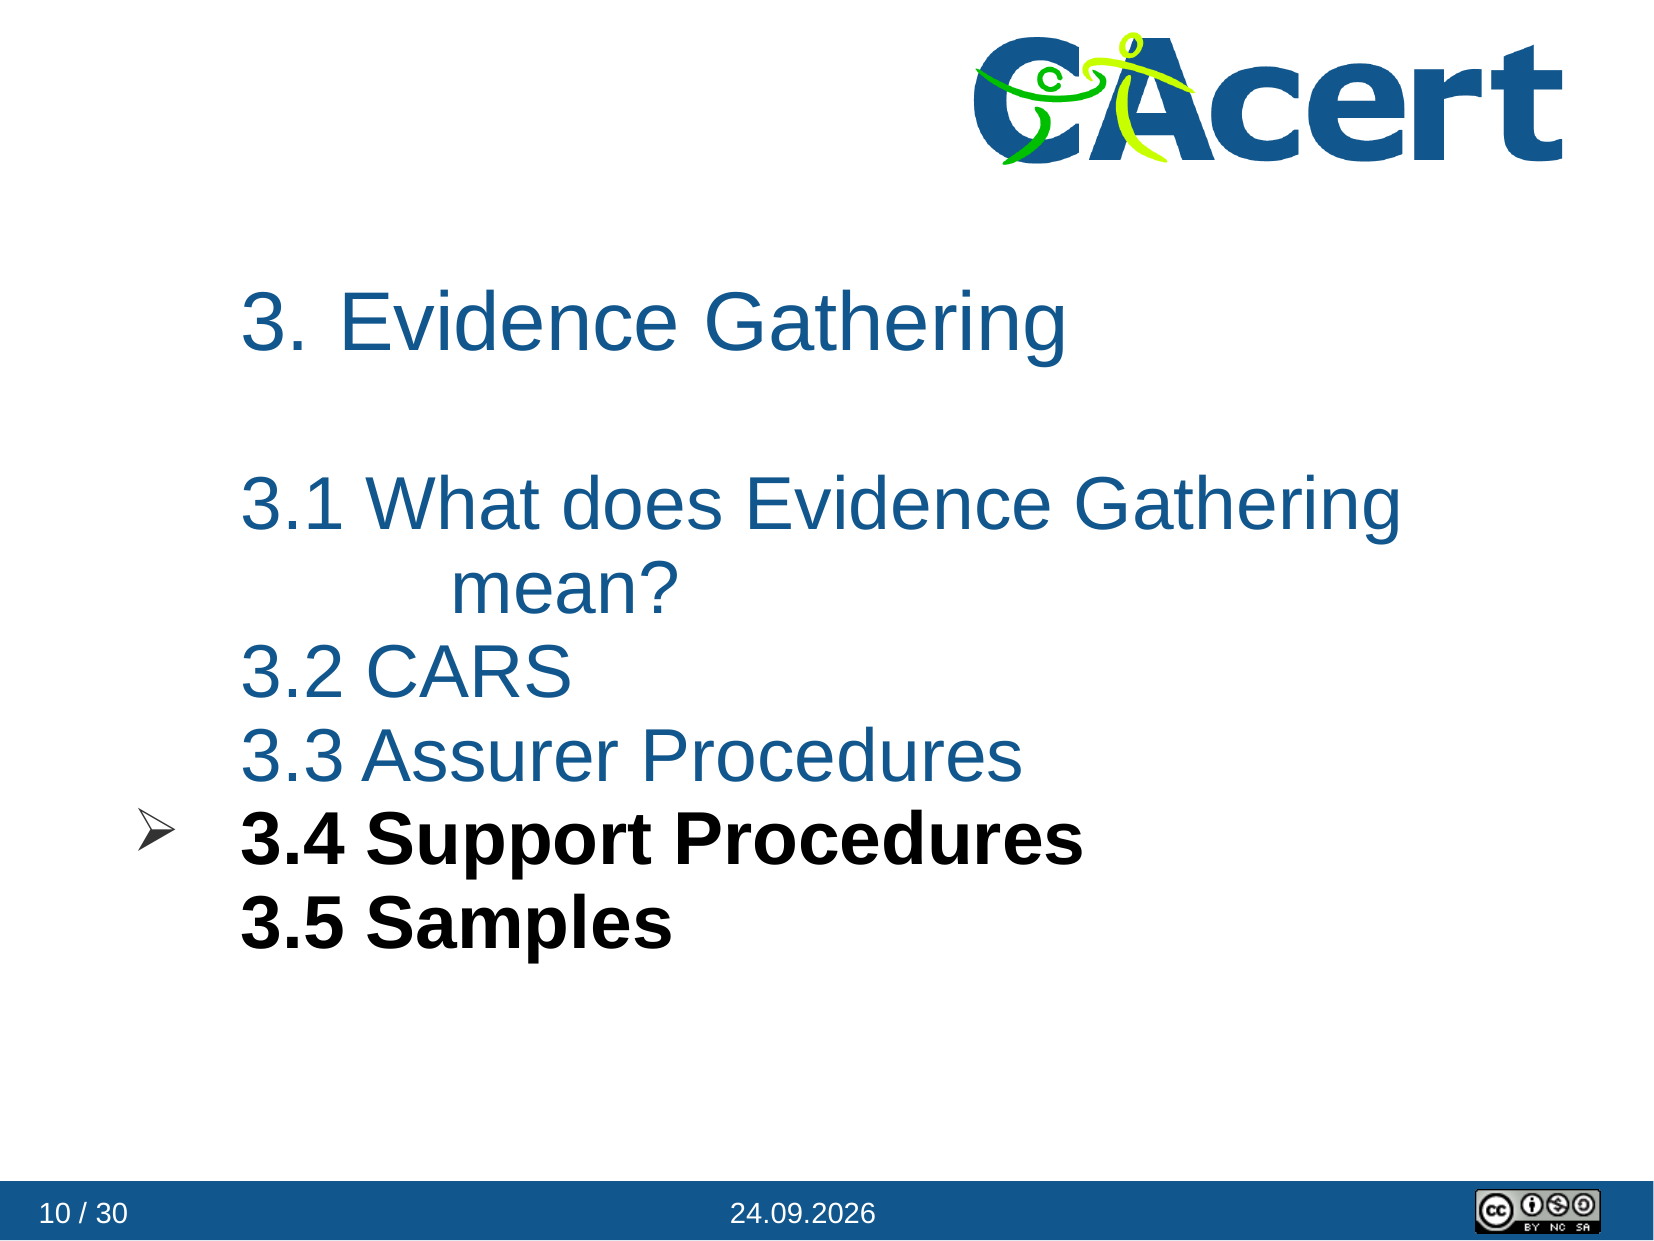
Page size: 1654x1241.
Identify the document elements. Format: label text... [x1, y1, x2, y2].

picture [972, 30, 1564, 166]
picture [1475, 1189, 1601, 1234]
title 3. Evidence Gathering 3.1 What does Evidence Gathering mean? 3.2 CARS 3.3 Assurer Procedures 3.4 Support Procedures 3.5 Samples [240, 265, 1564, 975]
text_box [118, 265, 237, 887]
